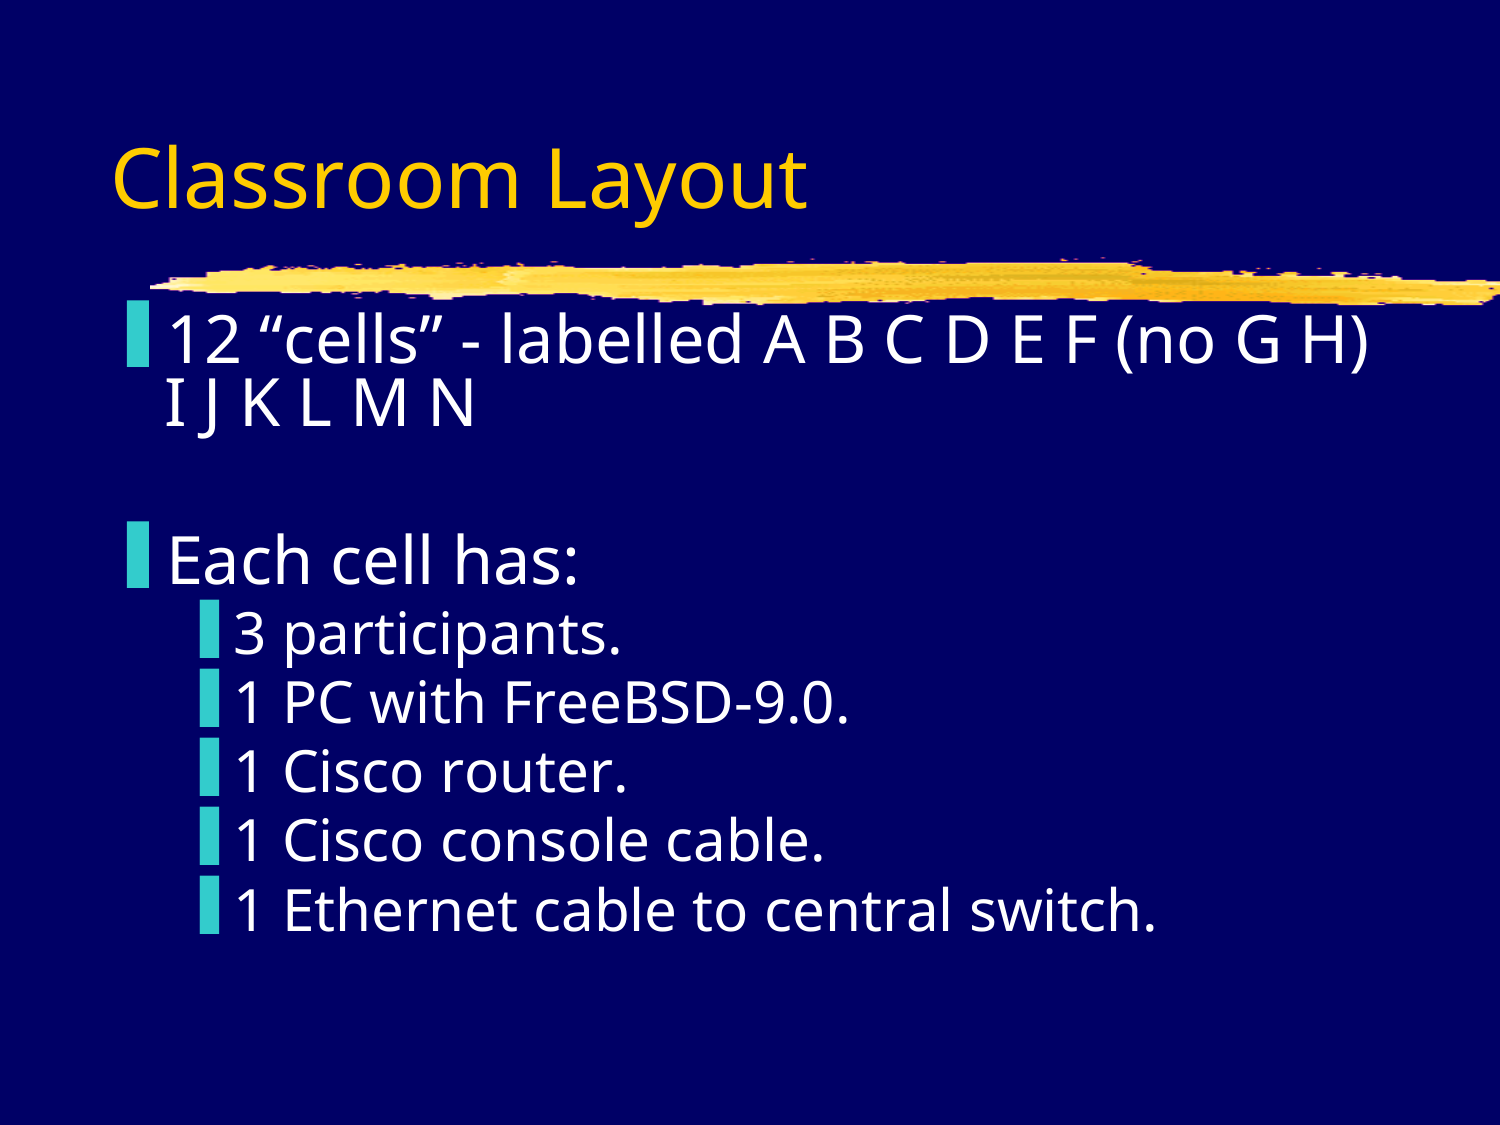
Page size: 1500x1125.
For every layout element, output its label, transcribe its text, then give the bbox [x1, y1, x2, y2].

list 12 “cells” - labelled A B C D E F (no G H) I J K L M N Each cell has: 3 participants. 1 PC with FreeBSD-9.0. 1 Cisco router. 1 Cisco console cable. 1 Ethernet cable to central switch. [110, 312, 1391, 1118]
title Classroom Layout [110, 78, 1391, 297]
picture [150, 252, 1500, 316]
